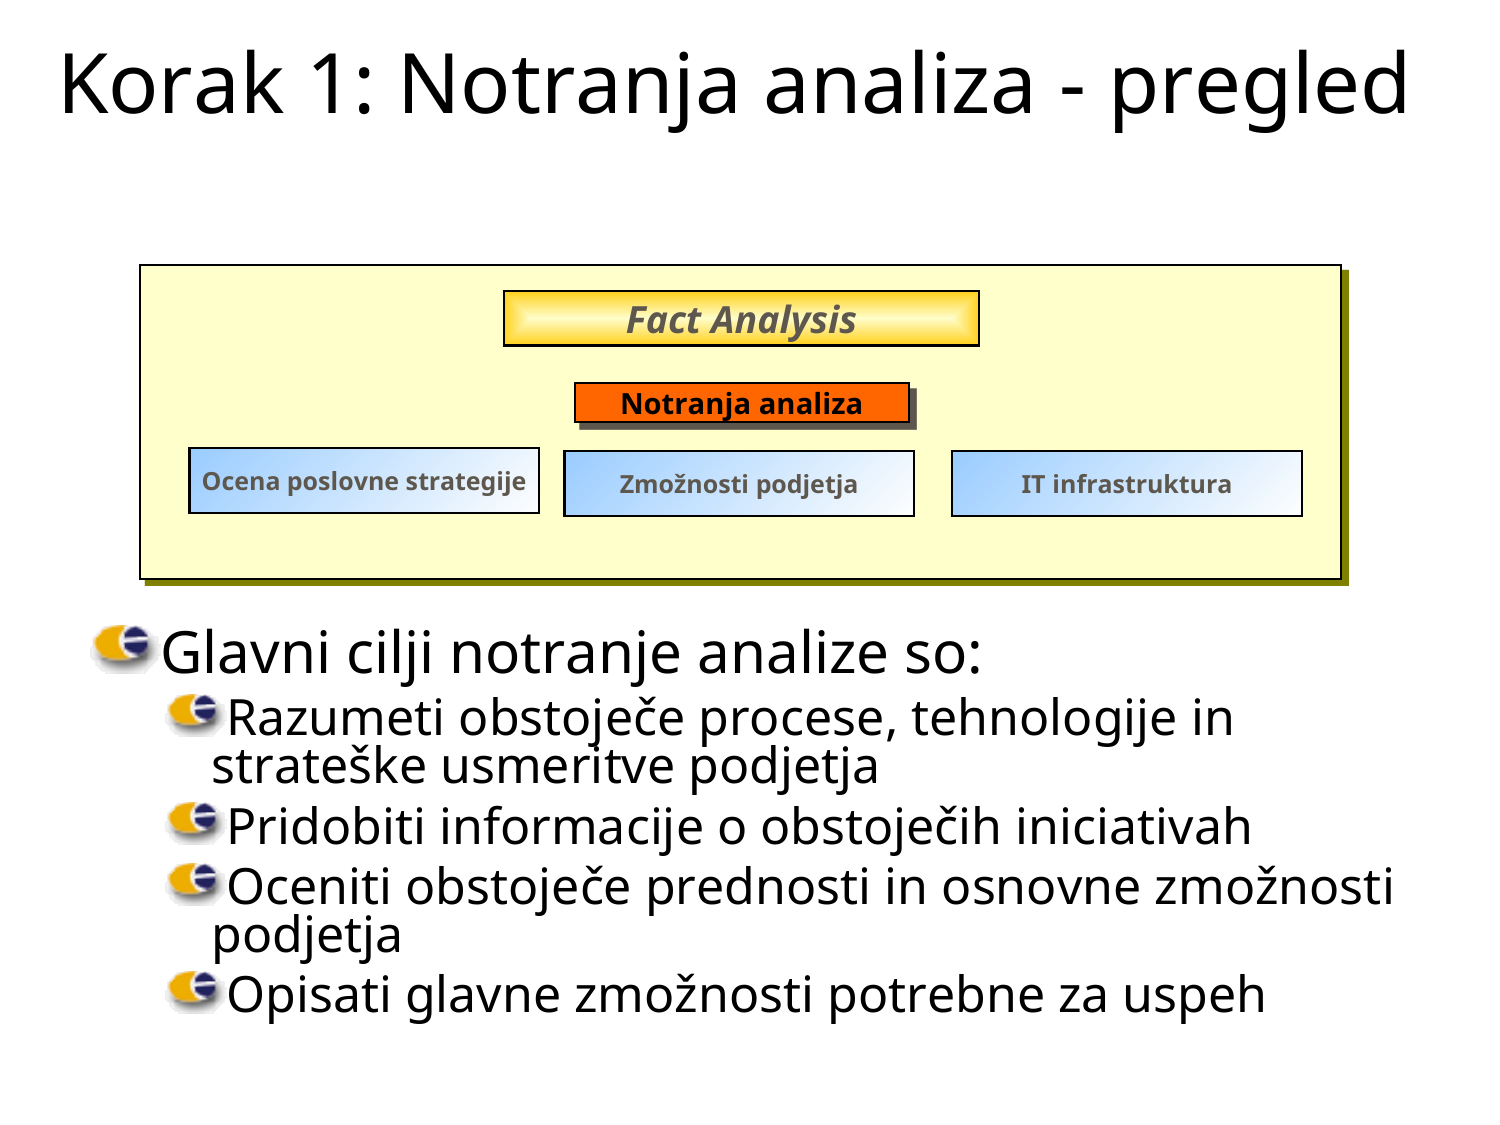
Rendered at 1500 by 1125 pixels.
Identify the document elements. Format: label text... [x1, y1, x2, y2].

list Glavni cilji notranje analize so: Razumeti obstoječe procese, tehnologije in strateške usmeritve podjetja Pridobiti informacije o obstoječih iniciativah Oceniti obstoječe prednosti in osnovne zmožnosti podjetja Opisati glavne zmožnosti potrebne za uspeh [74, 621, 1417, 1030]
title Korak 1: Notranja analiza - pregled [42, 22, 1466, 138]
text_box Zmožnosti podjetja [564, 450, 915, 517]
text_box IT infrastruktura [952, 450, 1303, 517]
text_box Notranja analiza [574, 383, 910, 423]
text_box Fact Analysis [503, 291, 980, 346]
text_box [139, 264, 1342, 579]
text_box Ocena poslovne strategije [189, 447, 540, 514]
